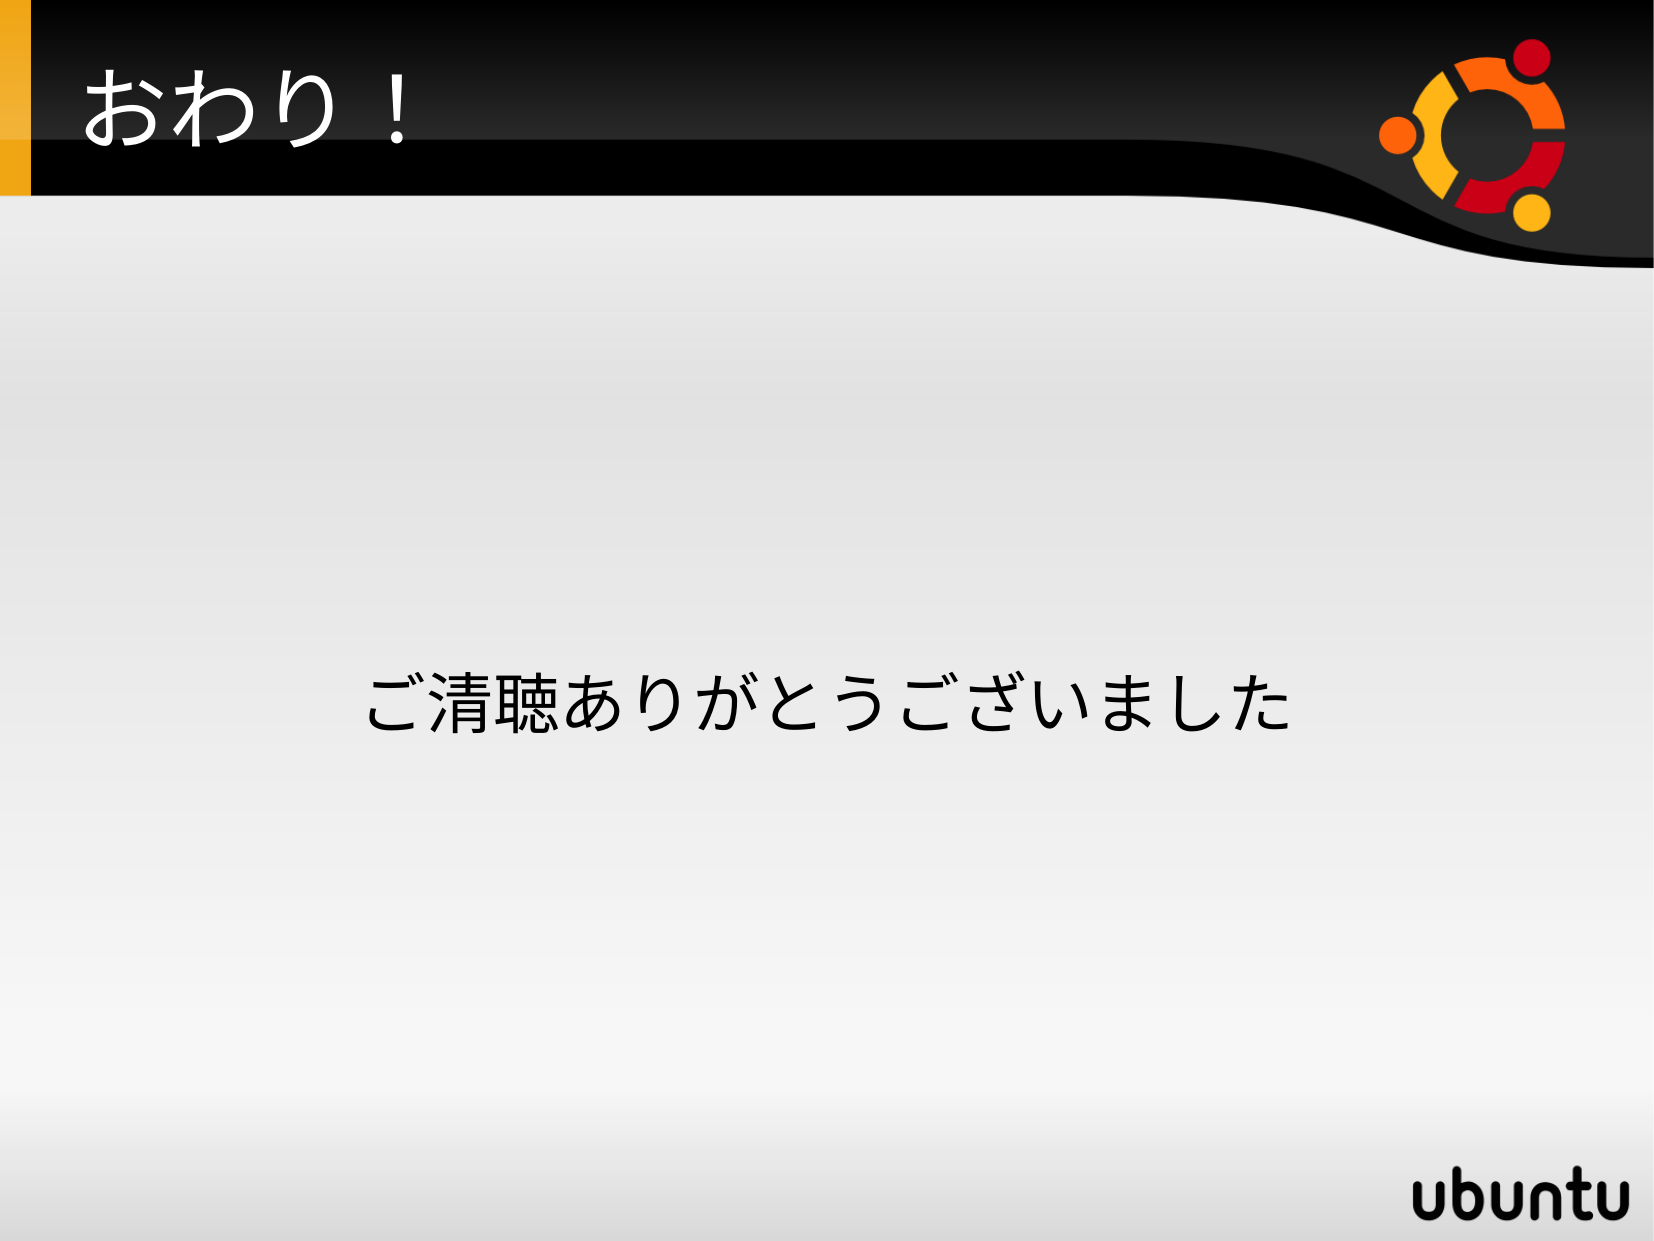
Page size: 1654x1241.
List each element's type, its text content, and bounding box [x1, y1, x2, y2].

subtitle ご清聴ありがとうございました [82, 297, 1571, 1102]
title おわり！ [76, 0, 1565, 208]
picture [0, 0, 1654, 1241]
